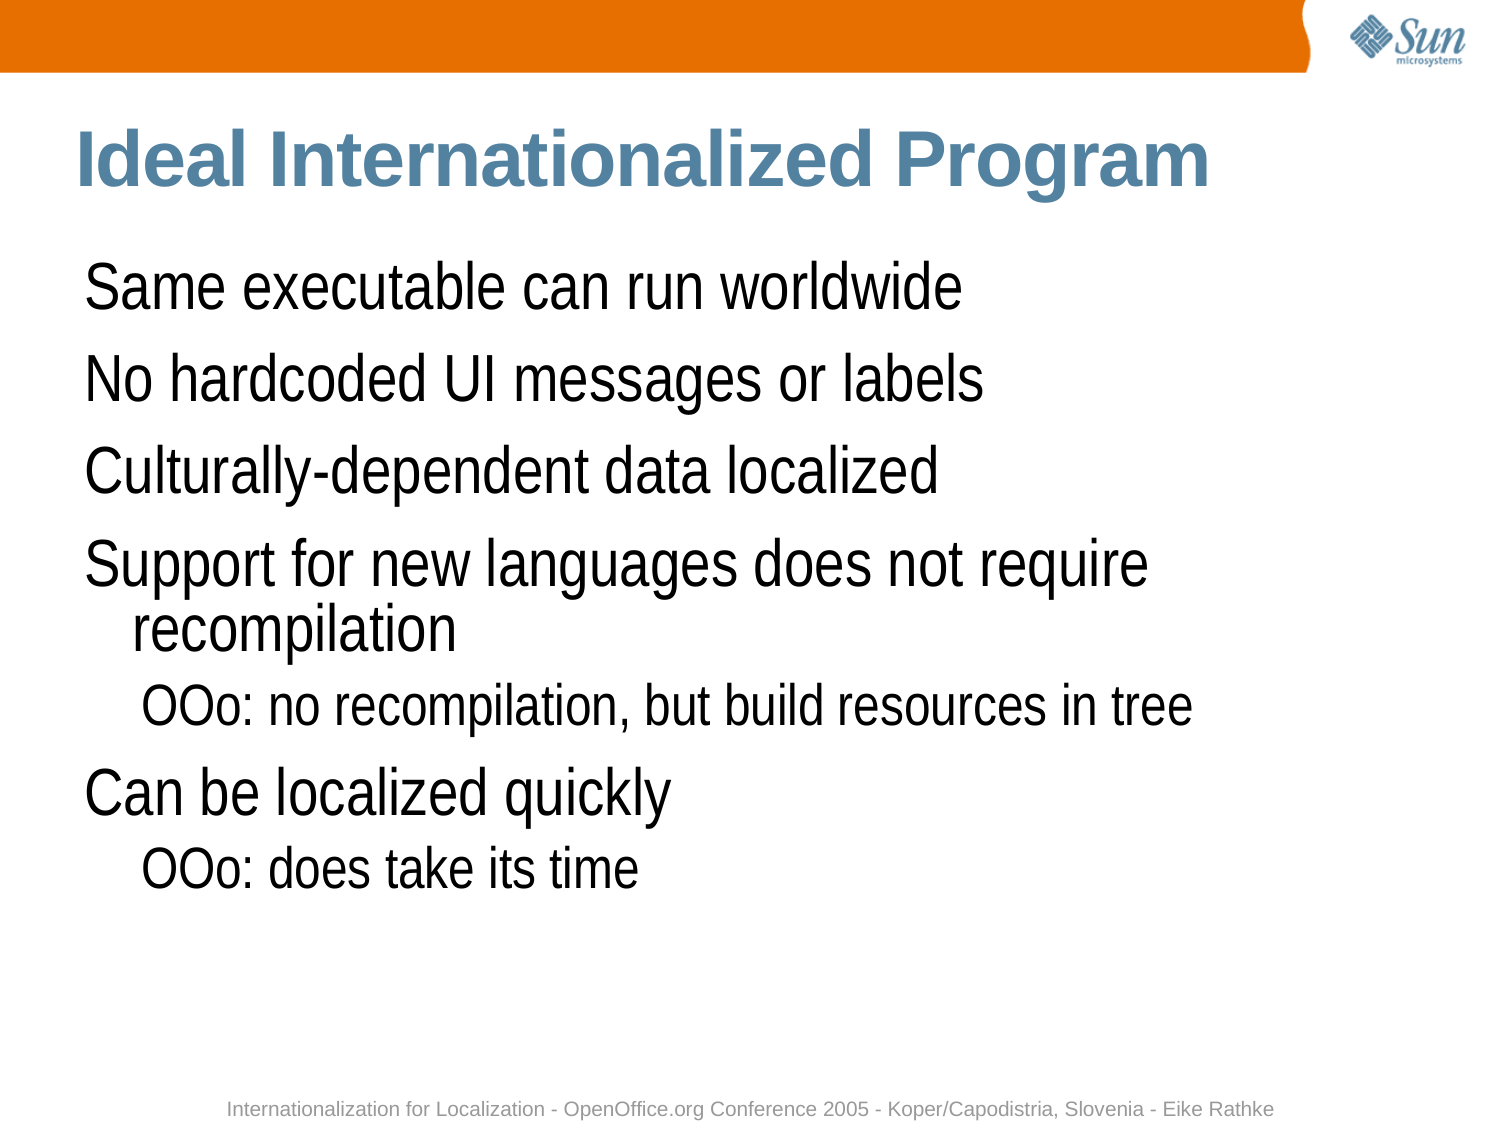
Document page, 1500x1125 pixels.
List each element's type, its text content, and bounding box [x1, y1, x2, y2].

picture [0, 0, 1500, 75]
title Ideal Internationalized Program [75, 122, 1438, 228]
list Same executable can run worldwide No hardcoded UI messages or labels Culturally-dependent data localized Support for new languages does not require recompilation OOo: no recompilation, but build resources in tree Can be localized quickly OOo: does take its time [64, 257, 1402, 1017]
